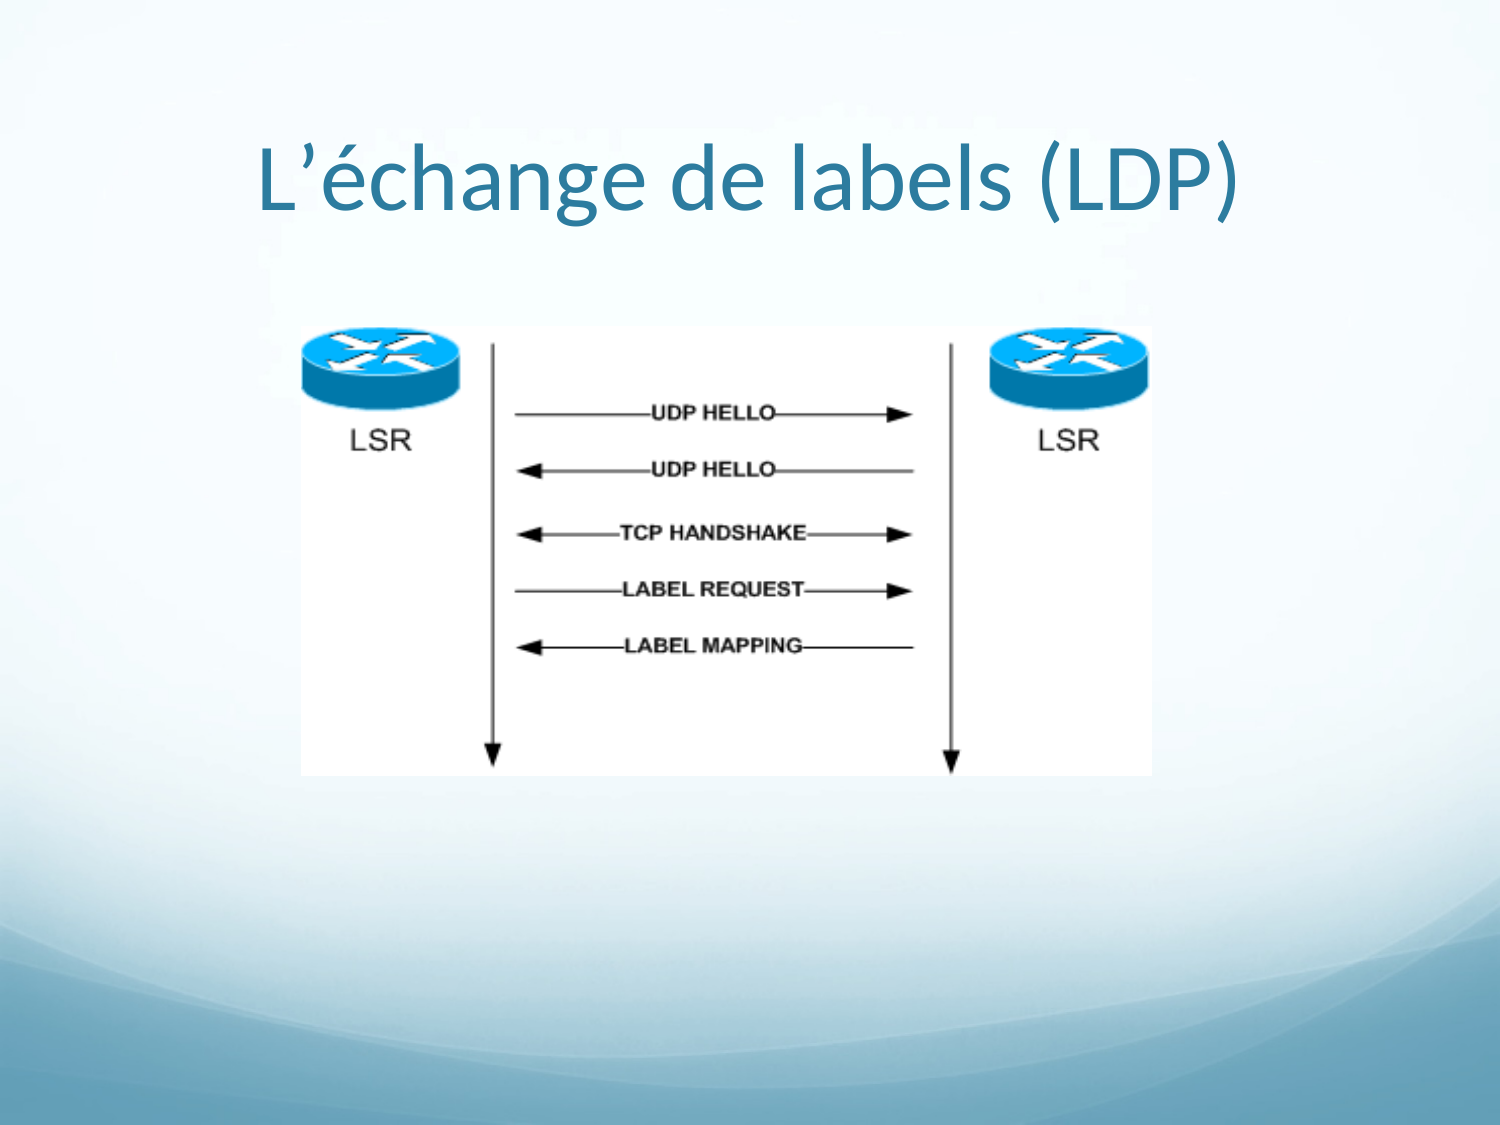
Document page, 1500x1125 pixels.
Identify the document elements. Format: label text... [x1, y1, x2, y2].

picture [0, 0, 1500, 1125]
title L’échange de labels (LDP) [90, 17, 1410, 237]
